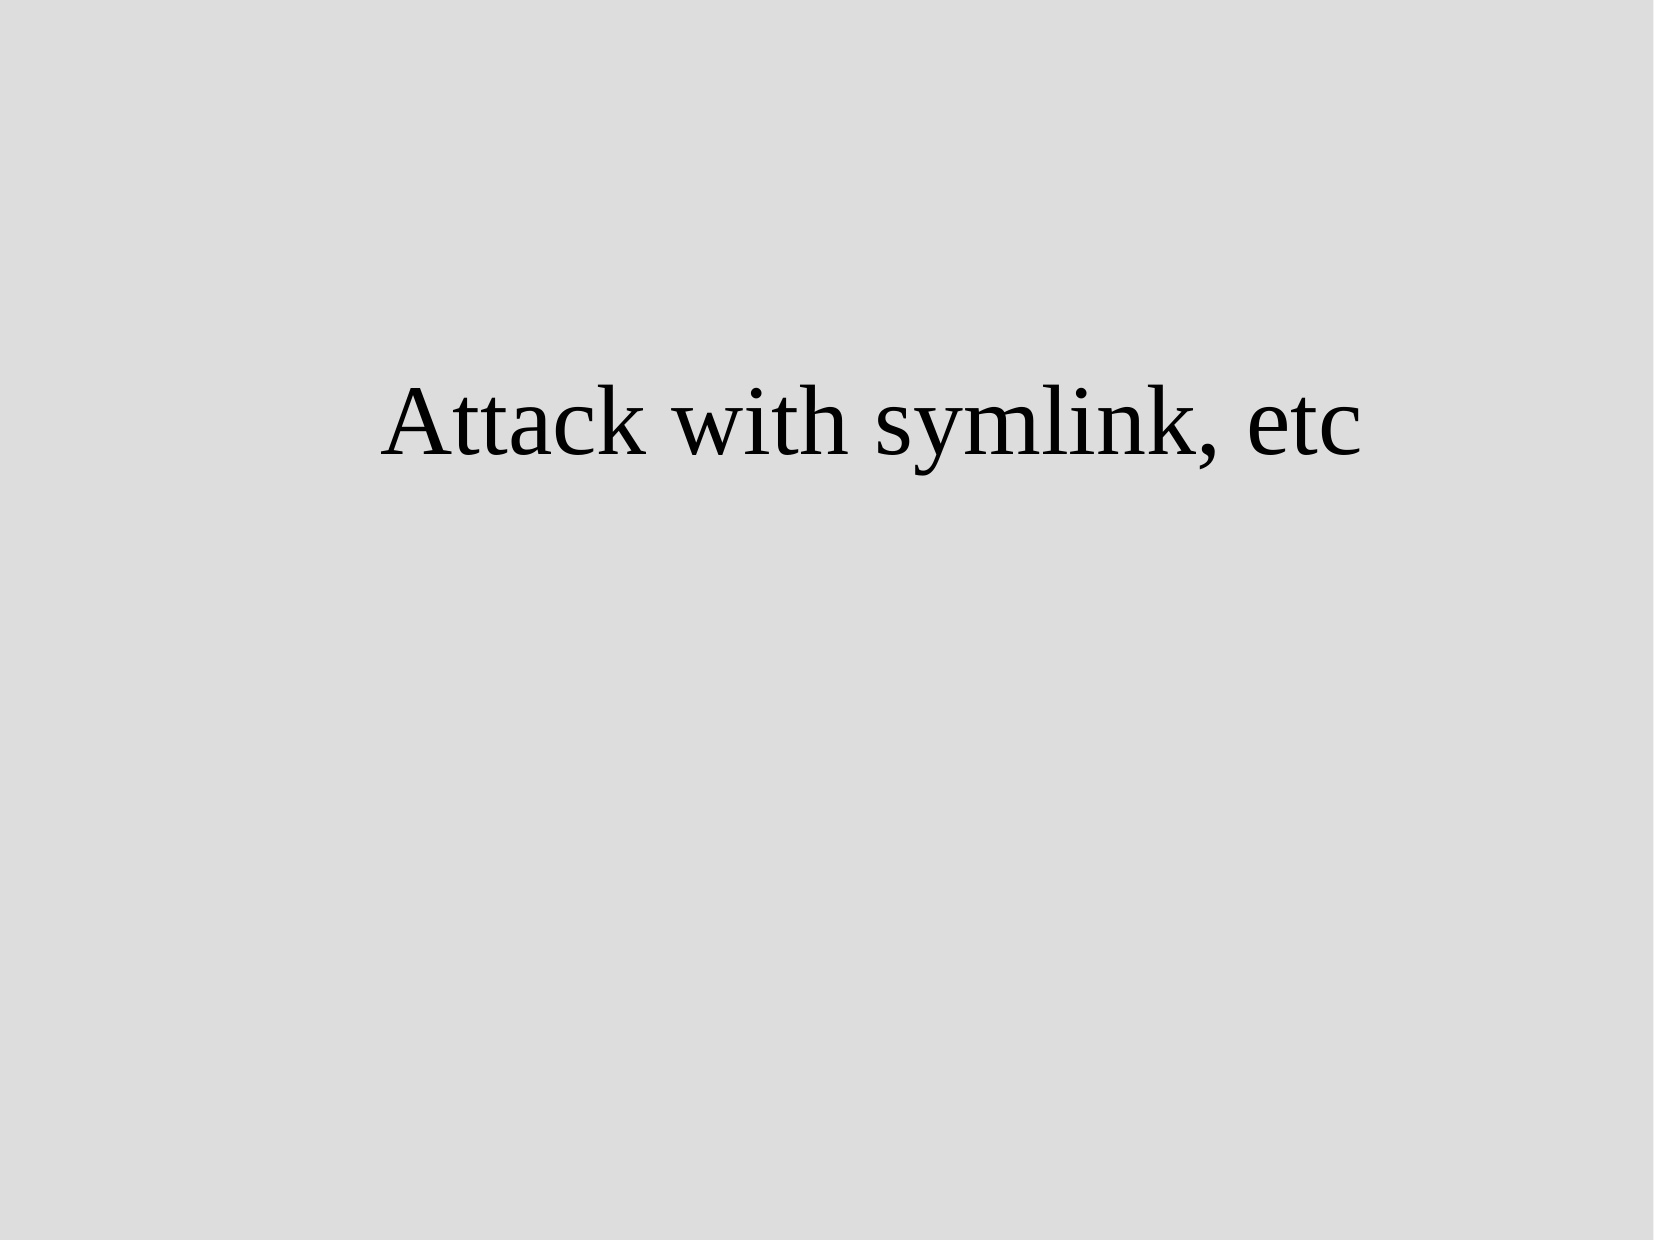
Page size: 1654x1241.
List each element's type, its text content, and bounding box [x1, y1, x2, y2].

text_box Attack with symlink, etc [271, 357, 1473, 484]
subtitle [82, 49, 1571, 1010]
